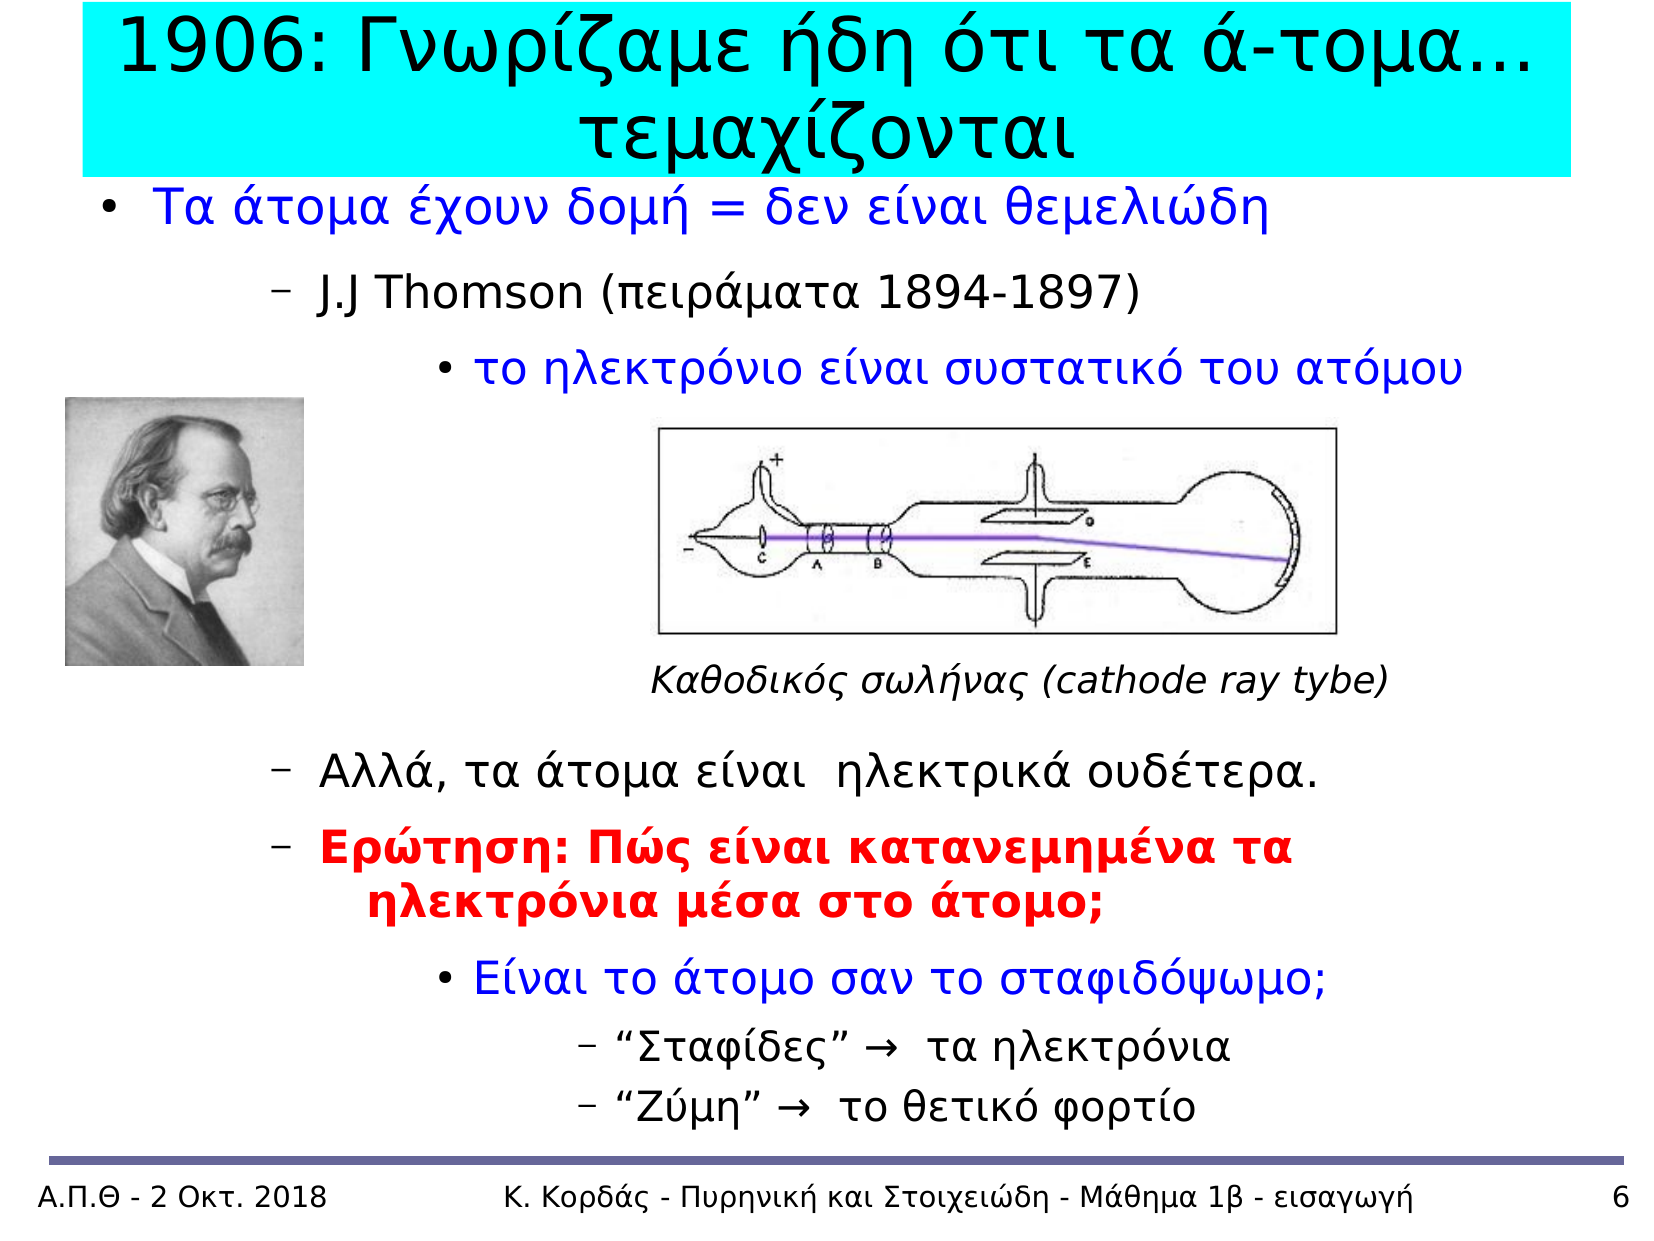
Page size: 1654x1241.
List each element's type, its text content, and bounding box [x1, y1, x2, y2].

title 1906: Γνωρίζαμε ήδη ότι τα ά-τομα... τεμαχίζονται [82, 1, 1571, 177]
list Τα άτομα έχουν δομή = δεν είναι θεμελιώδη J.J Thomson (πειράματα 1894-1897) το ηλεκτρόνιο είναι συστατικό του ατόμου Αλλά, τα άτομα είναι ηλεκτρικά ουδέτερα. Ερώτηση: Πώς είναι κατανεμημένα τα ηλεκτρόνια μέσα στο άτομο; Είναι το άτομο σαν το σταφιδόψωμο; “Σταφίδες” → τα ηλεκτρόνια “Ζύμη” → το θετικό φορτίο [82, 177, 1571, 1136]
text_box Καθοδικός σωλήνας (cathode ray tybe) [635, 651, 1407, 711]
picture [65, 397, 304, 666]
picture [650, 417, 1346, 644]
